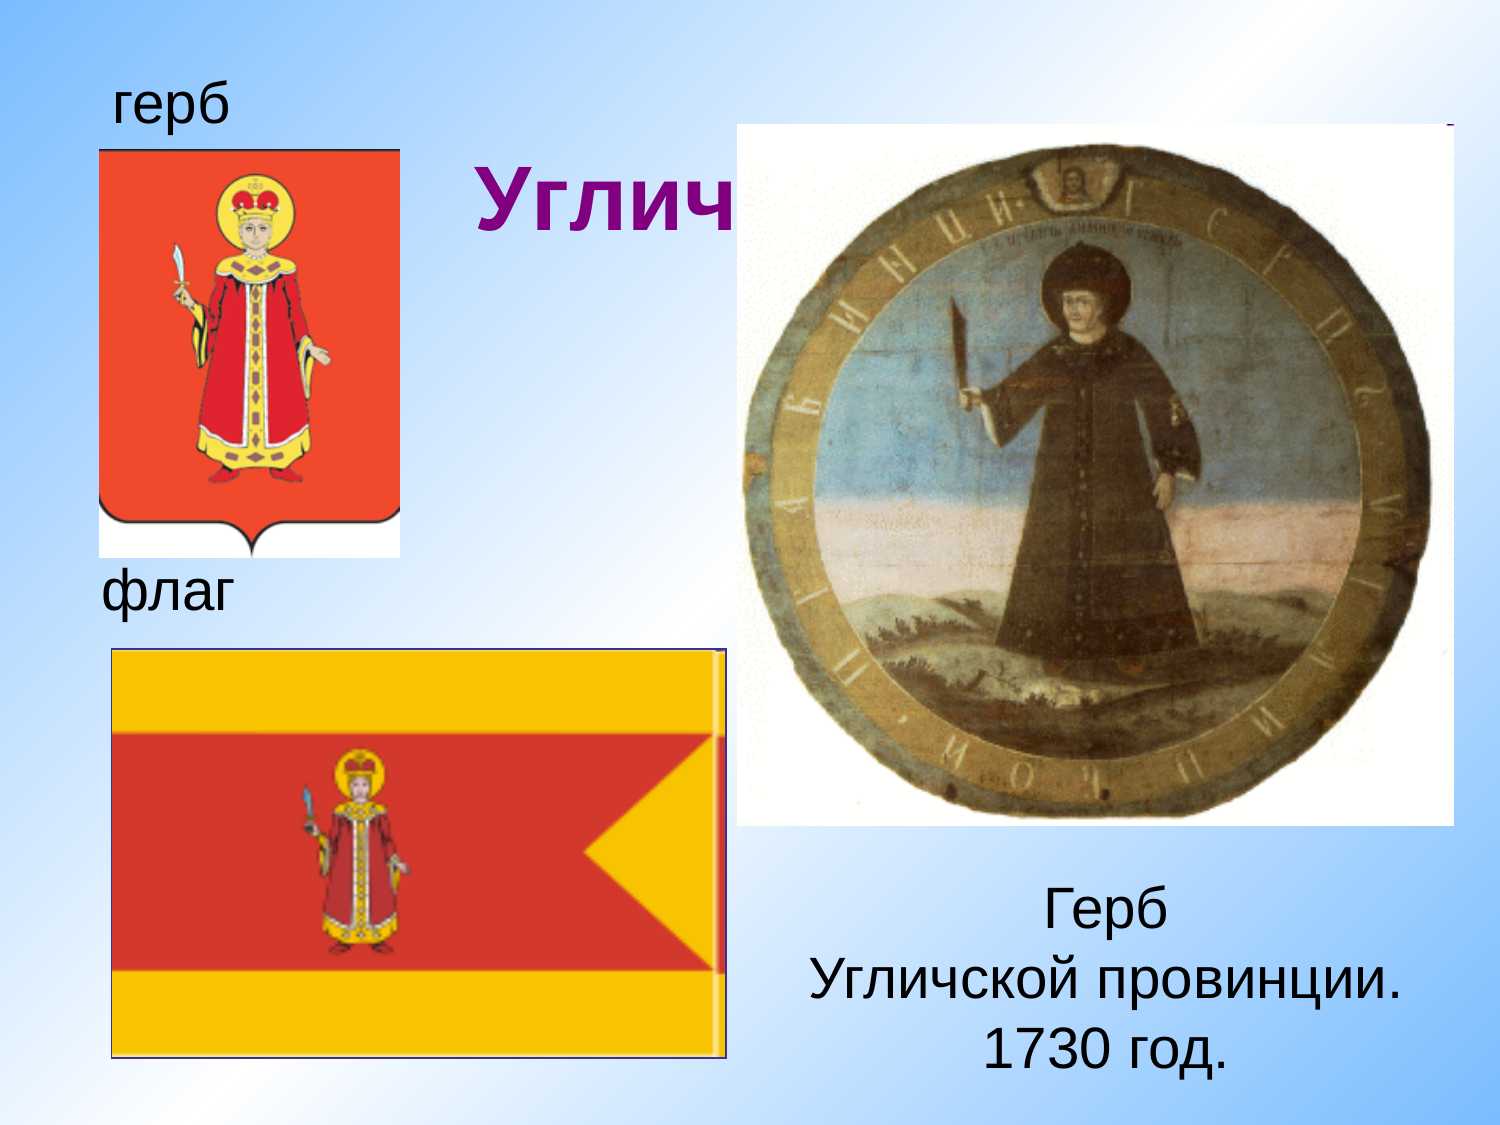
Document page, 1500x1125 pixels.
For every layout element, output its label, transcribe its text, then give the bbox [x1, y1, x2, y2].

picture [99, 149, 400, 558]
title Углич [399, 99, 813, 288]
picture [737, 125, 1454, 826]
text_box Герб Угличской провинции. 1730 год. [763, 863, 1450, 1088]
text_box герб [62, 50, 280, 150]
picture [112, 650, 726, 1058]
text_box флаг [37, 537, 300, 638]
